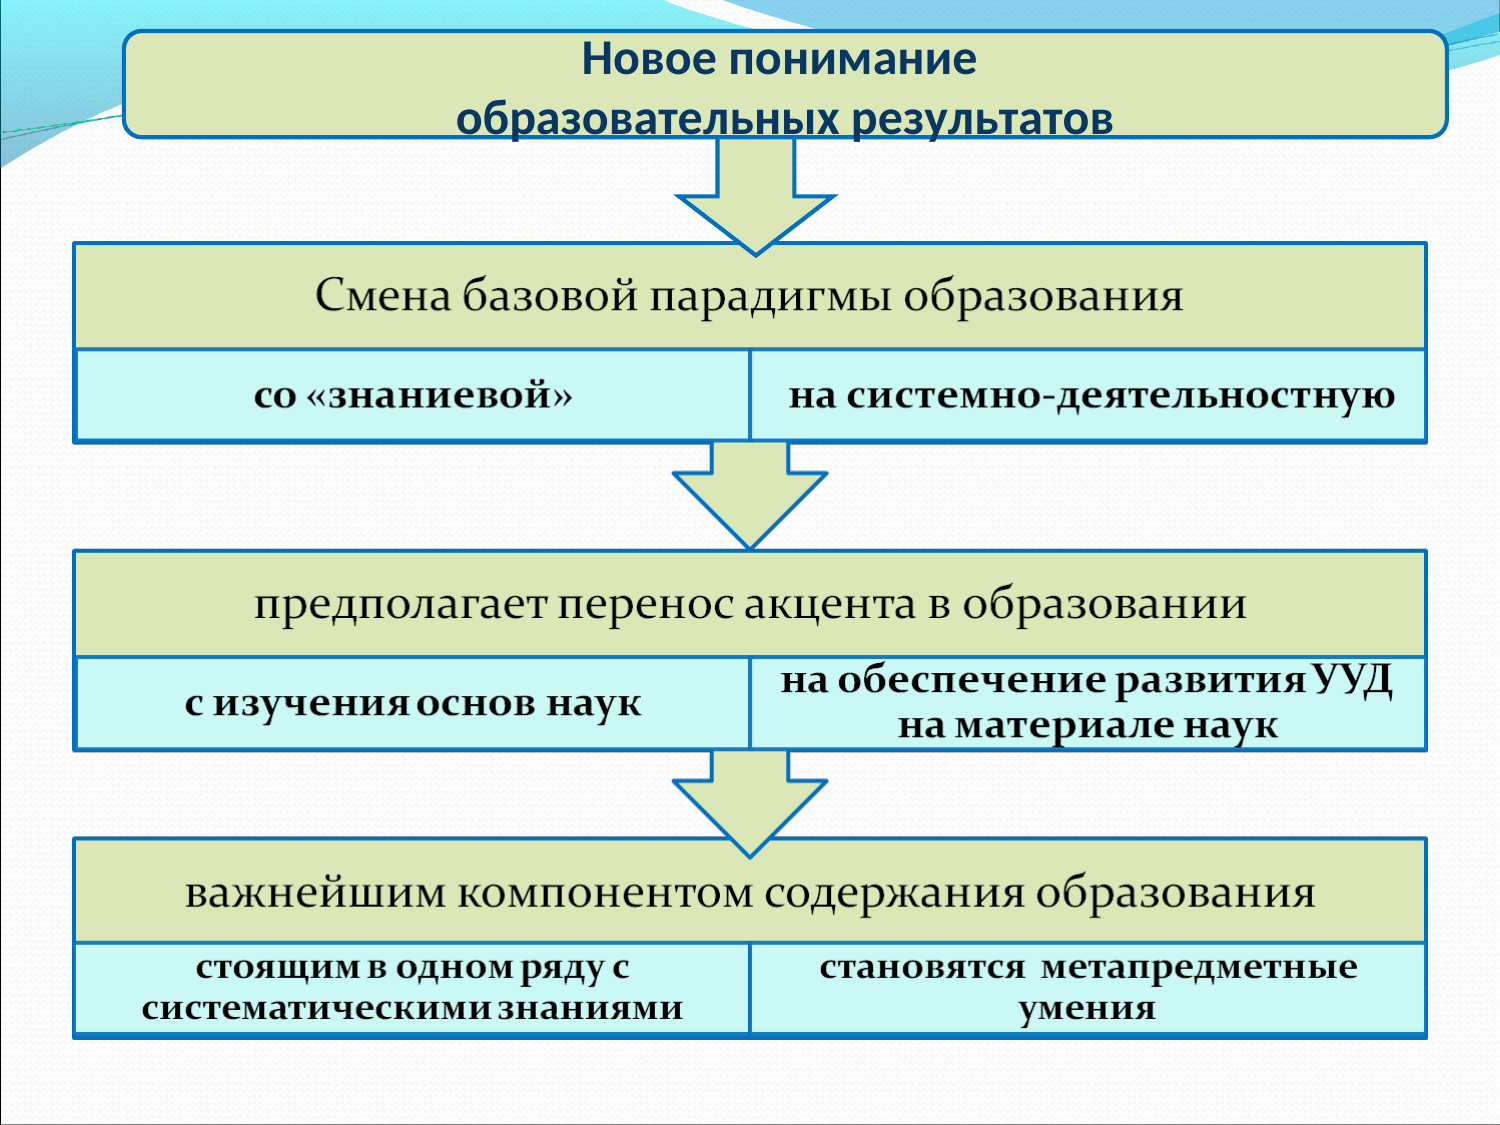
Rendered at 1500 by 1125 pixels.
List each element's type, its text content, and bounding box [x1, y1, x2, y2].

picture [0, 0, 1500, 1125]
text_box Новое понимание образовательных результатов [123, 30, 1447, 138]
text_box [71, 137, 1429, 1041]
